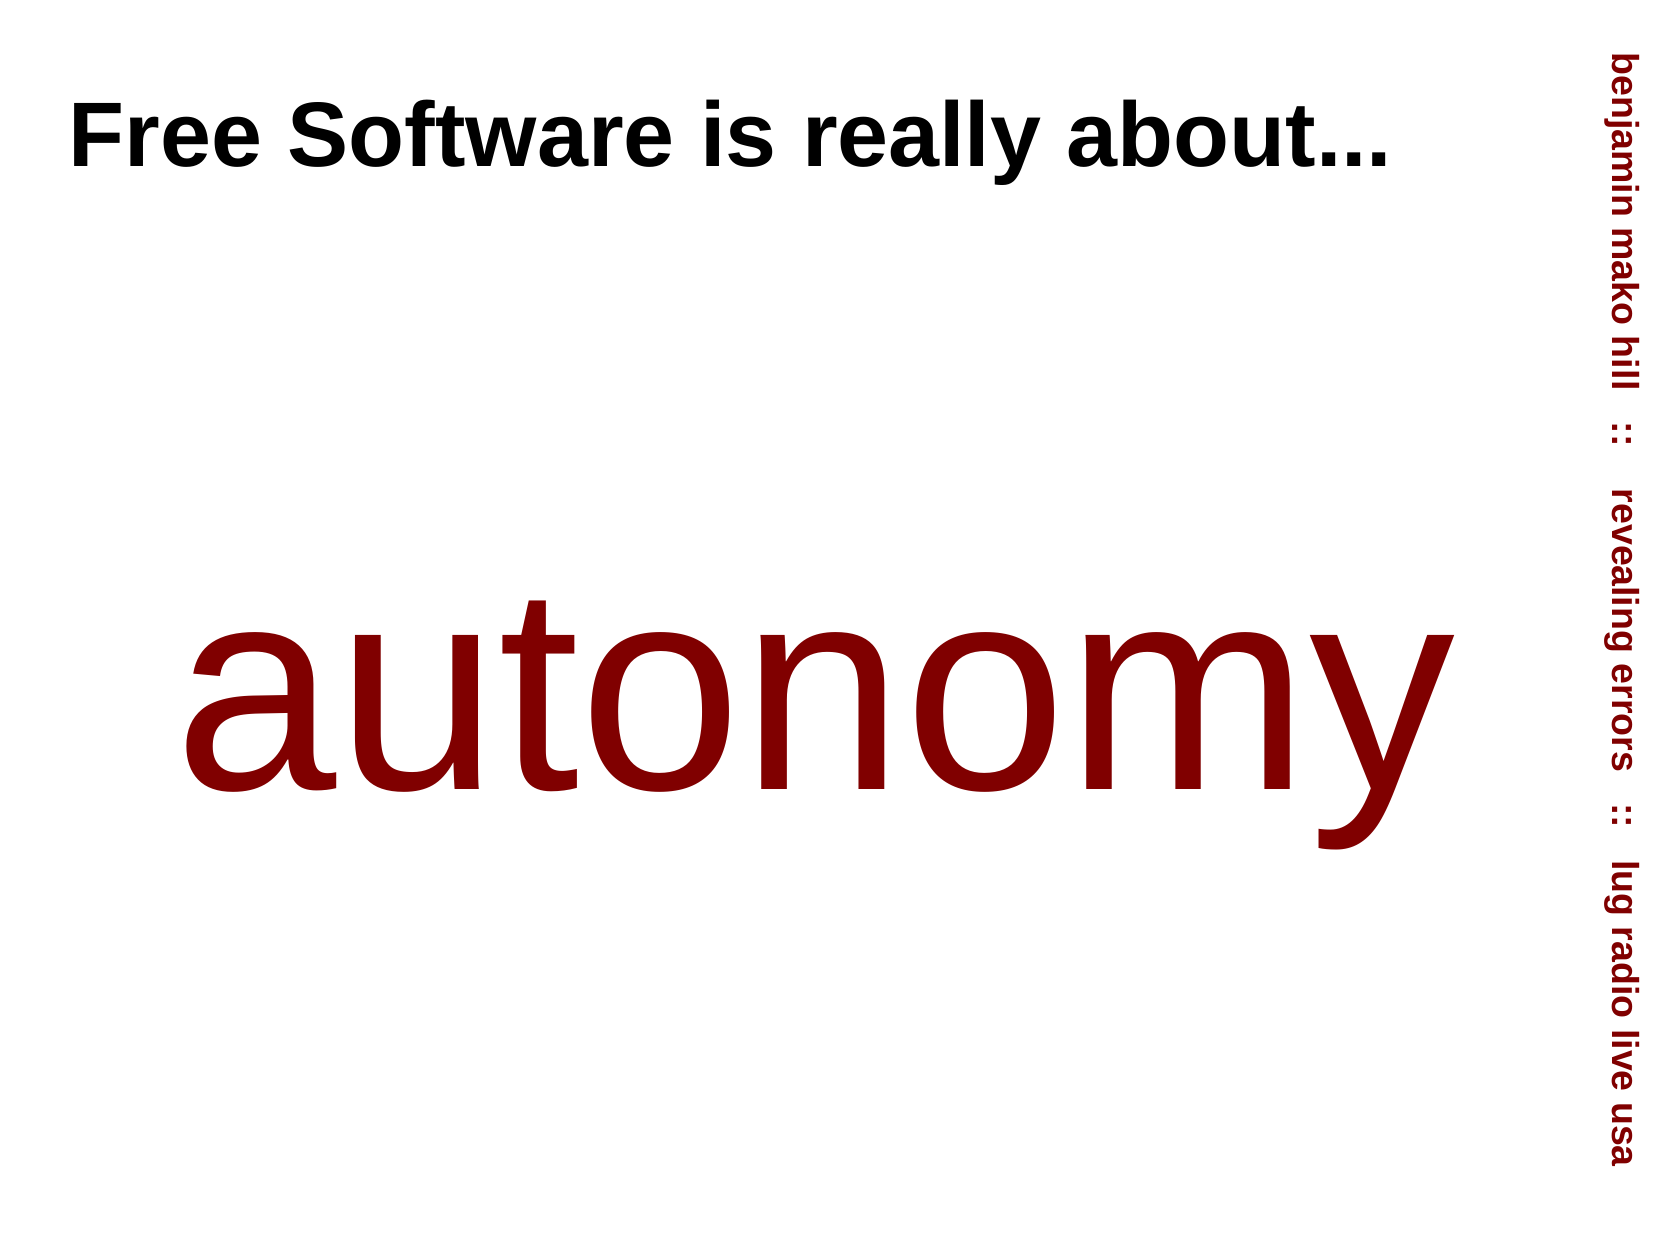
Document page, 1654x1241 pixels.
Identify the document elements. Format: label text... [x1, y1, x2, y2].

title Free Software is really about... [68, 31, 1542, 239]
subtitle autonomy [67, 226, 1528, 1151]
